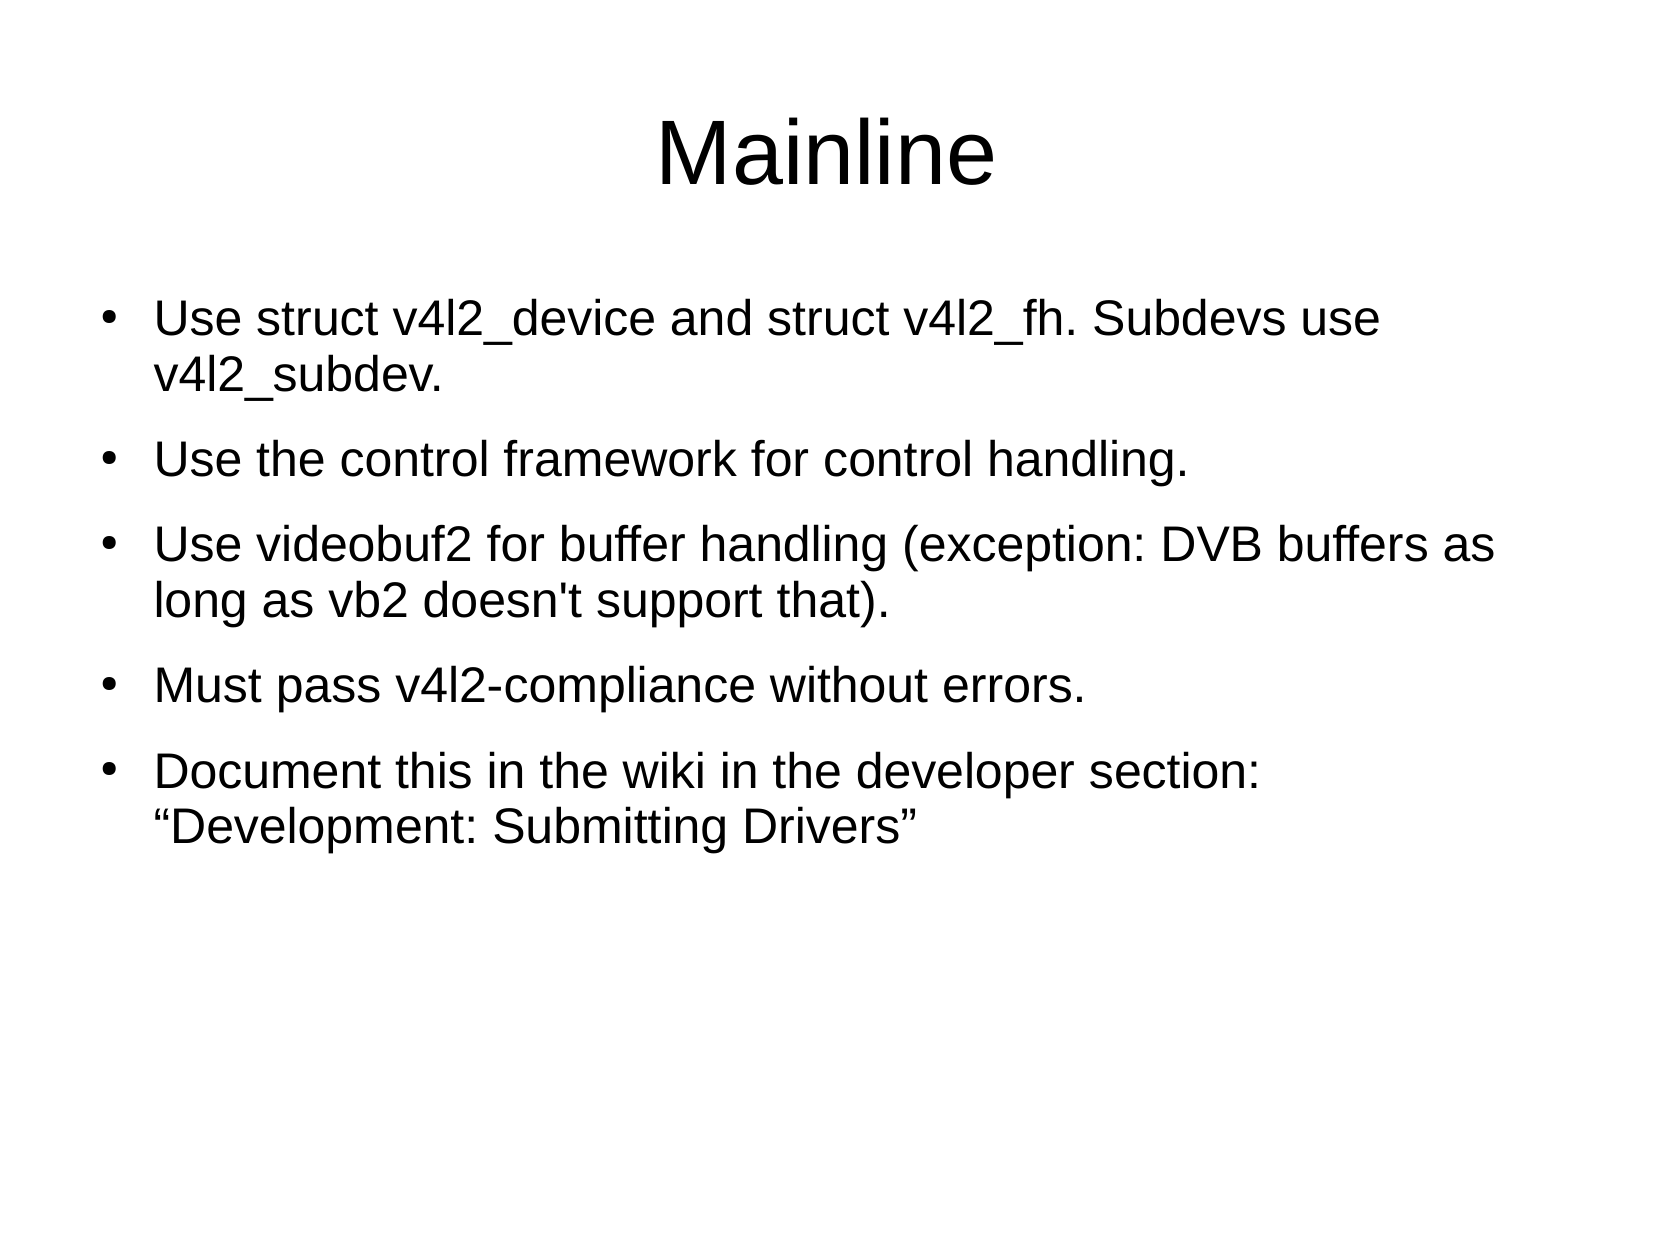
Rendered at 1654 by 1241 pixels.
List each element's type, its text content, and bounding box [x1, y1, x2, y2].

title Mainline [82, 49, 1571, 257]
list Use struct v4l2_device and struct v4l2_fh. Subdevs use v4l2_subdev. Use the control framework for control handling. Use videobuf2 for buffer handling (exception: DVB buffers as long as vb2 doesn't support that). Must pass v4l2-compliance without errors. Document this in the wiki in the developer section: “Development: Submitting Drivers” [82, 290, 1571, 1010]
